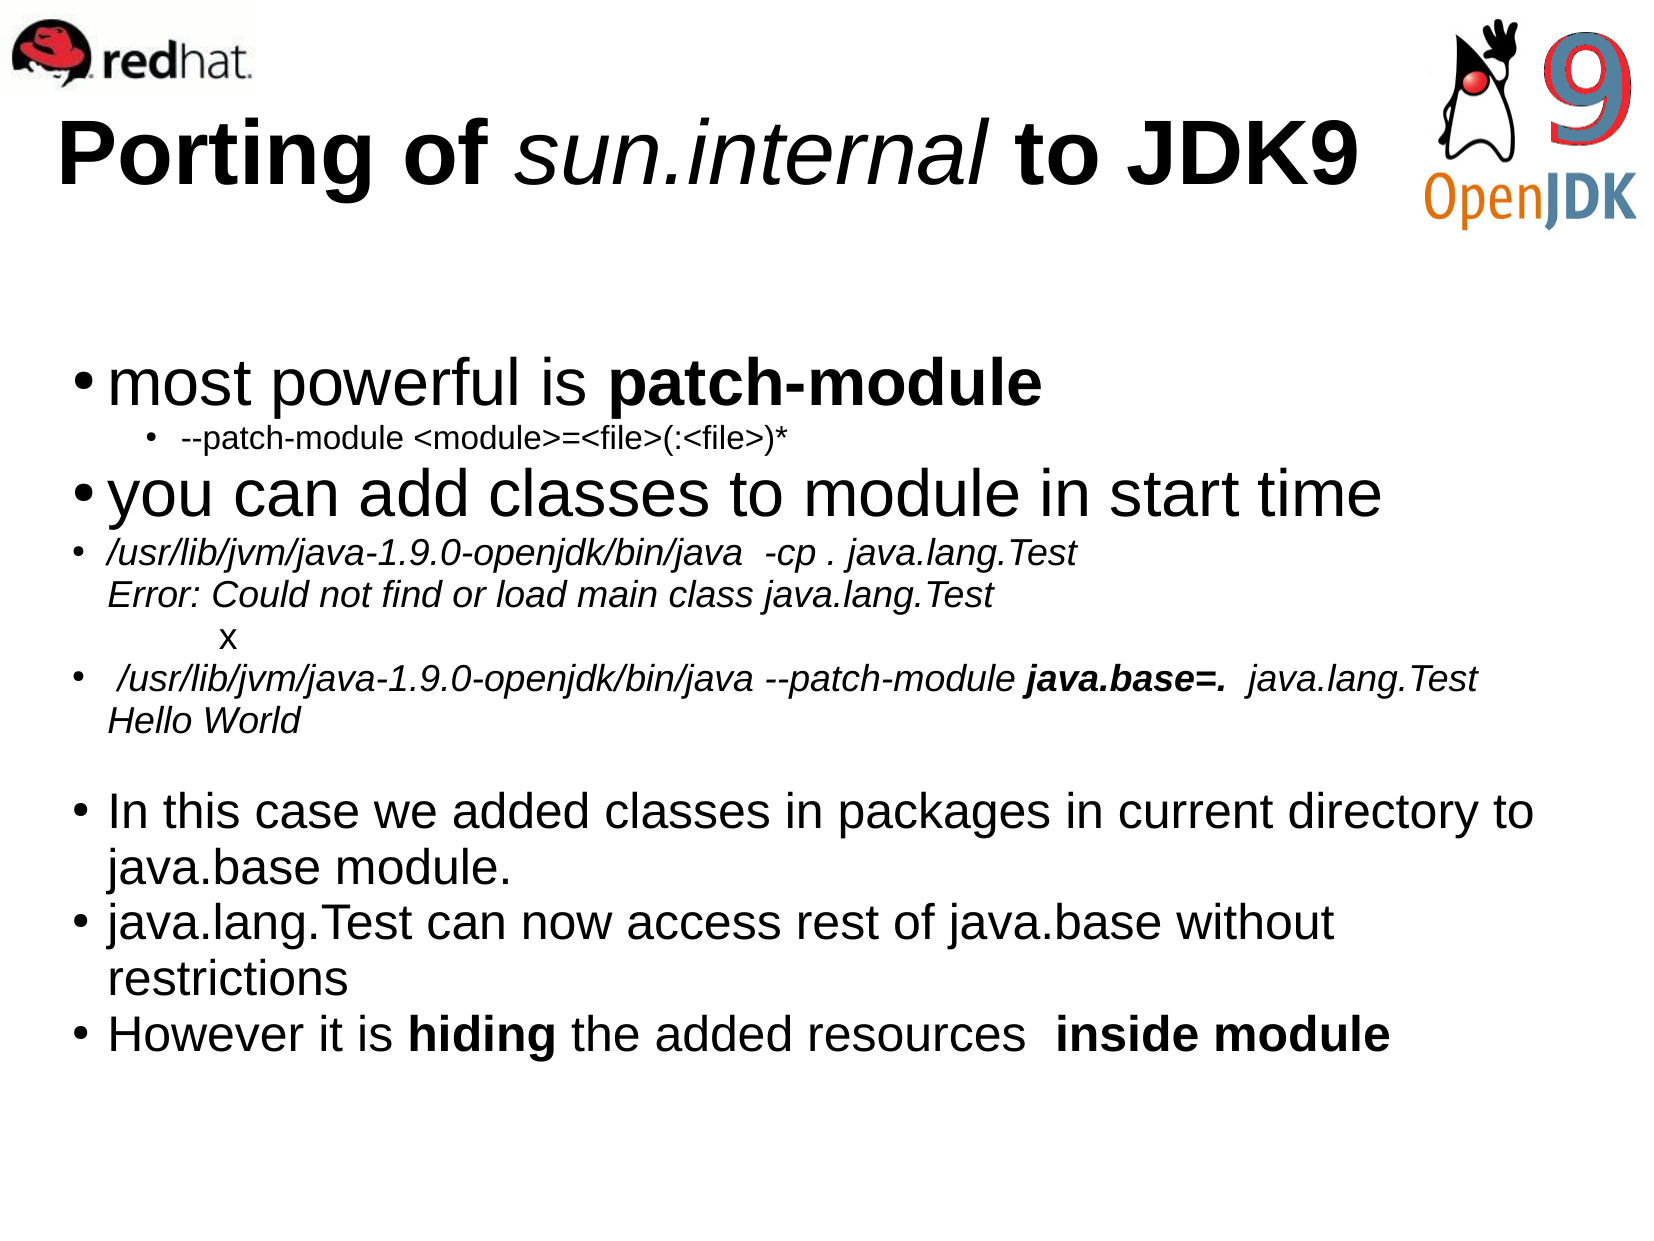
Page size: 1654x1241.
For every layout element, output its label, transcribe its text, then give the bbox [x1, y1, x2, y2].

picture [0, 3, 256, 92]
picture [1410, 4, 1651, 245]
title Porting of sun.internal to JDK9 [0, 49, 1453, 257]
subtitle most powerful is patch-module --patch-module <module>=<file>(:<file>)* you can add classes to module in start time /usr/lib/jvm/java-1.9.0-openjdk/bin/java -cp . java.lang.Test Error: Could not find or load main class java.lang.Test x /usr/lib/jvm/java-1.9.0-openjdk/bin/java --patch-module java.base=. java.lang.Test Hello World In this case we added classes in packages in current directory to java.base module. java.lang.Test can now access rest of java.base without restrictions However it is hiding the added resources inside module [71, 251, 1561, 1155]
